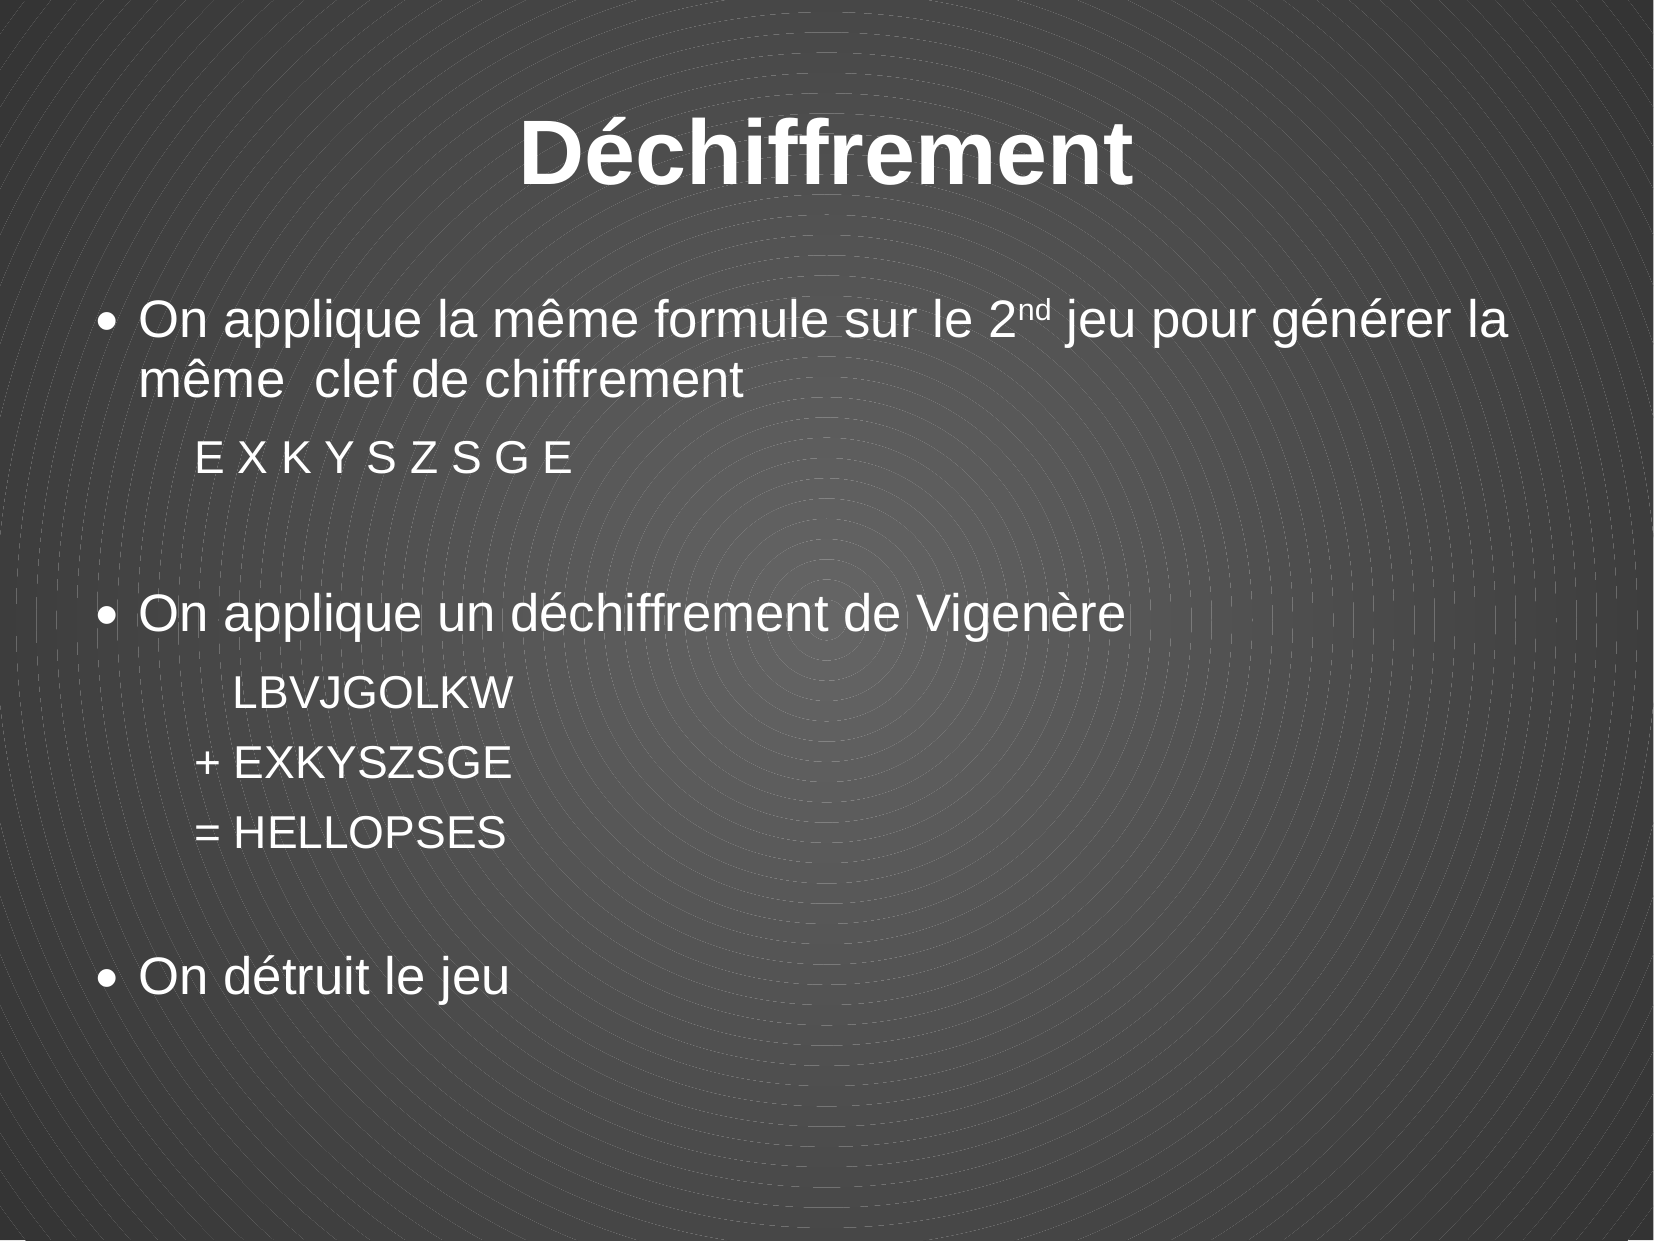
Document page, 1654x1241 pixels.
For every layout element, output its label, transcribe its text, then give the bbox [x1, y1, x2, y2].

title Déchiffrement [82, 49, 1571, 257]
list On applique la même formule sur le 2nd jeu pour générer la même clef de chiffrement E X K Y S Z S G E On applique un déchiffrement de Vigenère LBVJGOLKW + EXKYSZSGE = HELLOPSES On détruit le jeu [82, 290, 1571, 1010]
